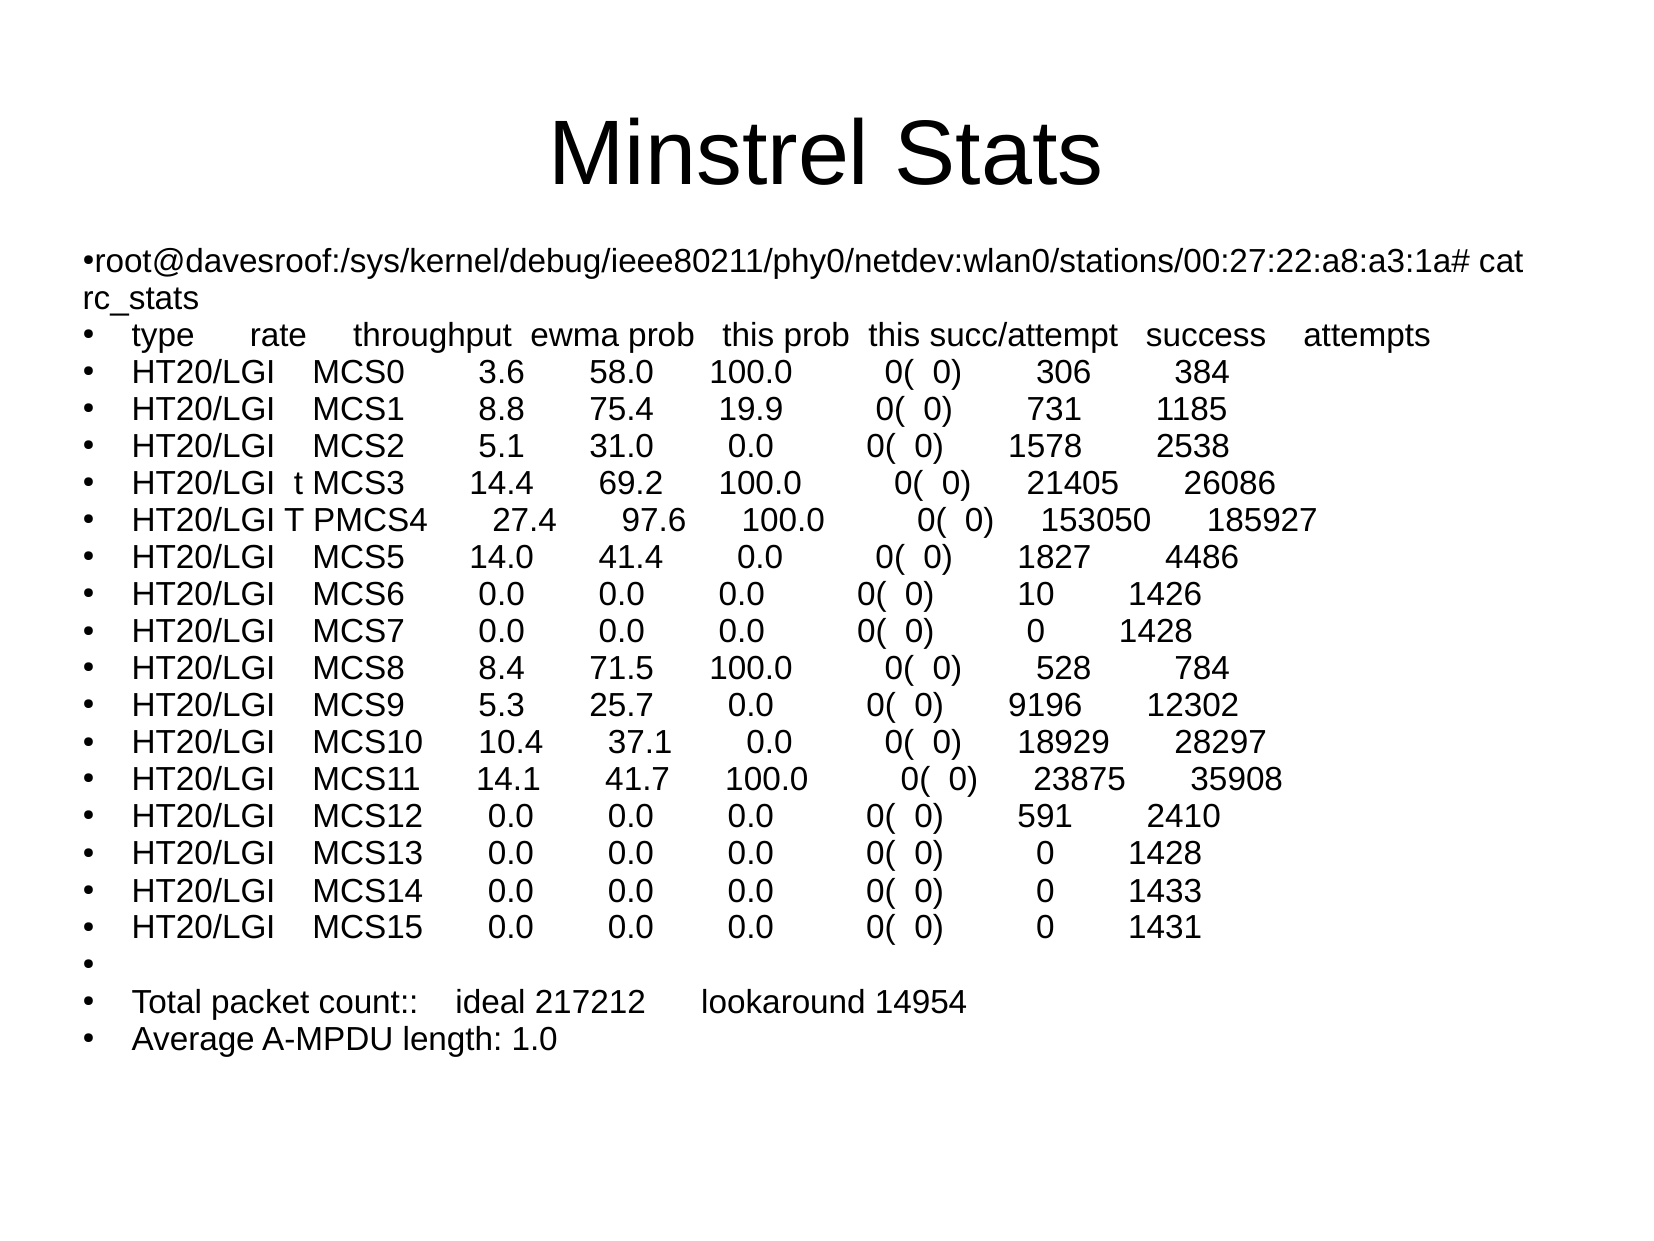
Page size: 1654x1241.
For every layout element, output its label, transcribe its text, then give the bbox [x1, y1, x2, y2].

title Minstrel Stats [82, 49, 1571, 257]
subtitle root@davesroof:/sys/kernel/debug/ieee80211/phy0/netdev:wlan0/stations/00:27:22:a8:a3:1a# cat rc_stats type rate throughput ewma prob this prob this succ/attempt success attempts HT20/LGI MCS0 3.6 58.0 100.0 0( 0) 306 384 HT20/LGI MCS1 8.8 75.4 19.9 0( 0) 731 1185 HT20/LGI MCS2 5.1 31.0 0.0 0( 0) 1578 2538 HT20/LGI t MCS3 14.4 69.2 100.0 0( 0) 21405 26086 HT20/LGI T PMCS4 27.4 97.6 100.0 0( 0) 153050 185927 HT20/LGI MCS5 14.0 41.4 0.0 0( 0) 1827 4486 HT20/LGI MCS6 0.0 0.0 0.0 0( 0) 10 1426 HT20/LGI MCS7 0.0 0.0 0.0 0( 0) 0 1428 HT20/LGI MCS8 8.4 71.5 100.0 0( 0) 528 784 HT20/LGI MCS9 5.3 25.7 0.0 0( 0) 9196 12302 HT20/LGI MCS10 10.4 37.1 0.0 0( 0) 18929 28297 HT20/LGI MCS11 14.1 41.7 100.0 0( 0) 23875 35908 HT20/LGI MCS12 0.0 0.0 0.0 0( 0) 591 2410 HT20/LGI MCS13 0.0 0.0 0.0 0( 0) 0 1428 HT20/LGI MCS14 0.0 0.0 0.0 0( 0) 0 1433 HT20/LGI MCS15 0.0 0.0 0.0 0( 0) 0 1431 Total packet count:: ideal 217212 lookaround 14954 Average A-MPDU length: 1.0 [82, 242, 1538, 1058]
